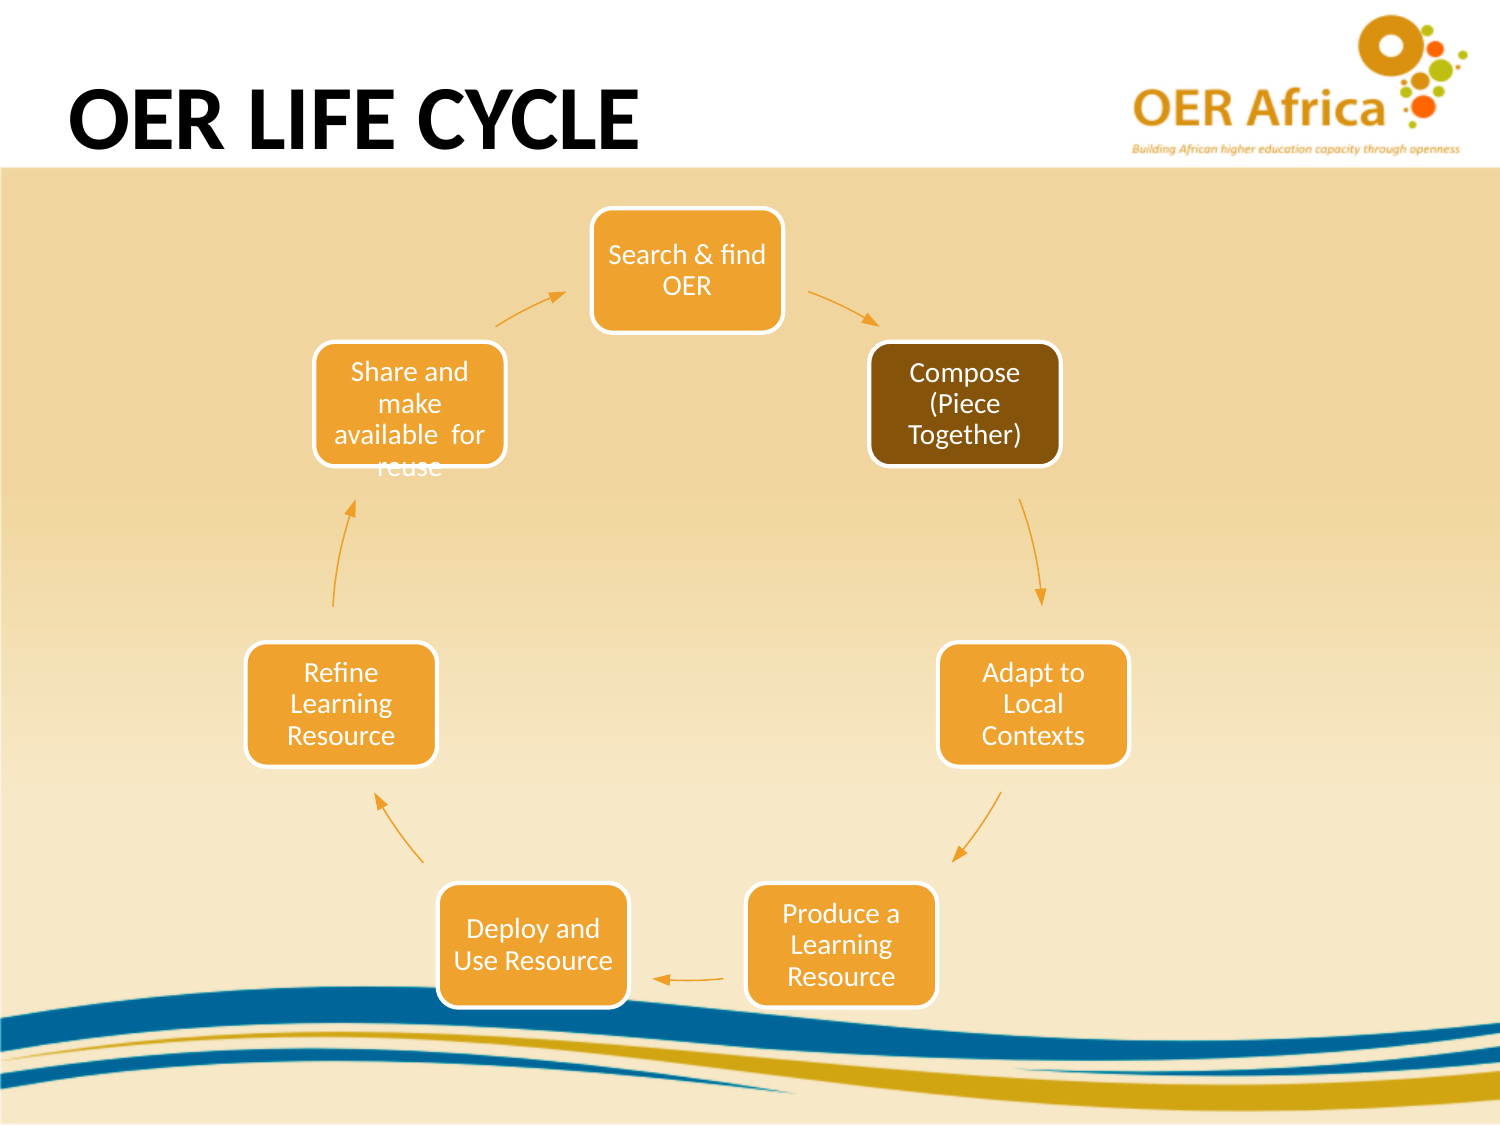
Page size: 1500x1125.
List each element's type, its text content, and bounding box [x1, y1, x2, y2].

text_box Refine Learning Resource [245, 642, 438, 767]
title OER LIFE CYCLE [53, 19, 1404, 207]
text_box Deploy and Use Resource [437, 883, 630, 1008]
text_box Produce a Learning Resource [745, 883, 938, 1008]
text_box Share and make available for reuse [314, 341, 506, 467]
text_box Compose (Piece Together) [869, 341, 1061, 467]
text_box Search & find OER [591, 208, 784, 333]
text_box Adapt to Local Contexts [937, 642, 1130, 767]
